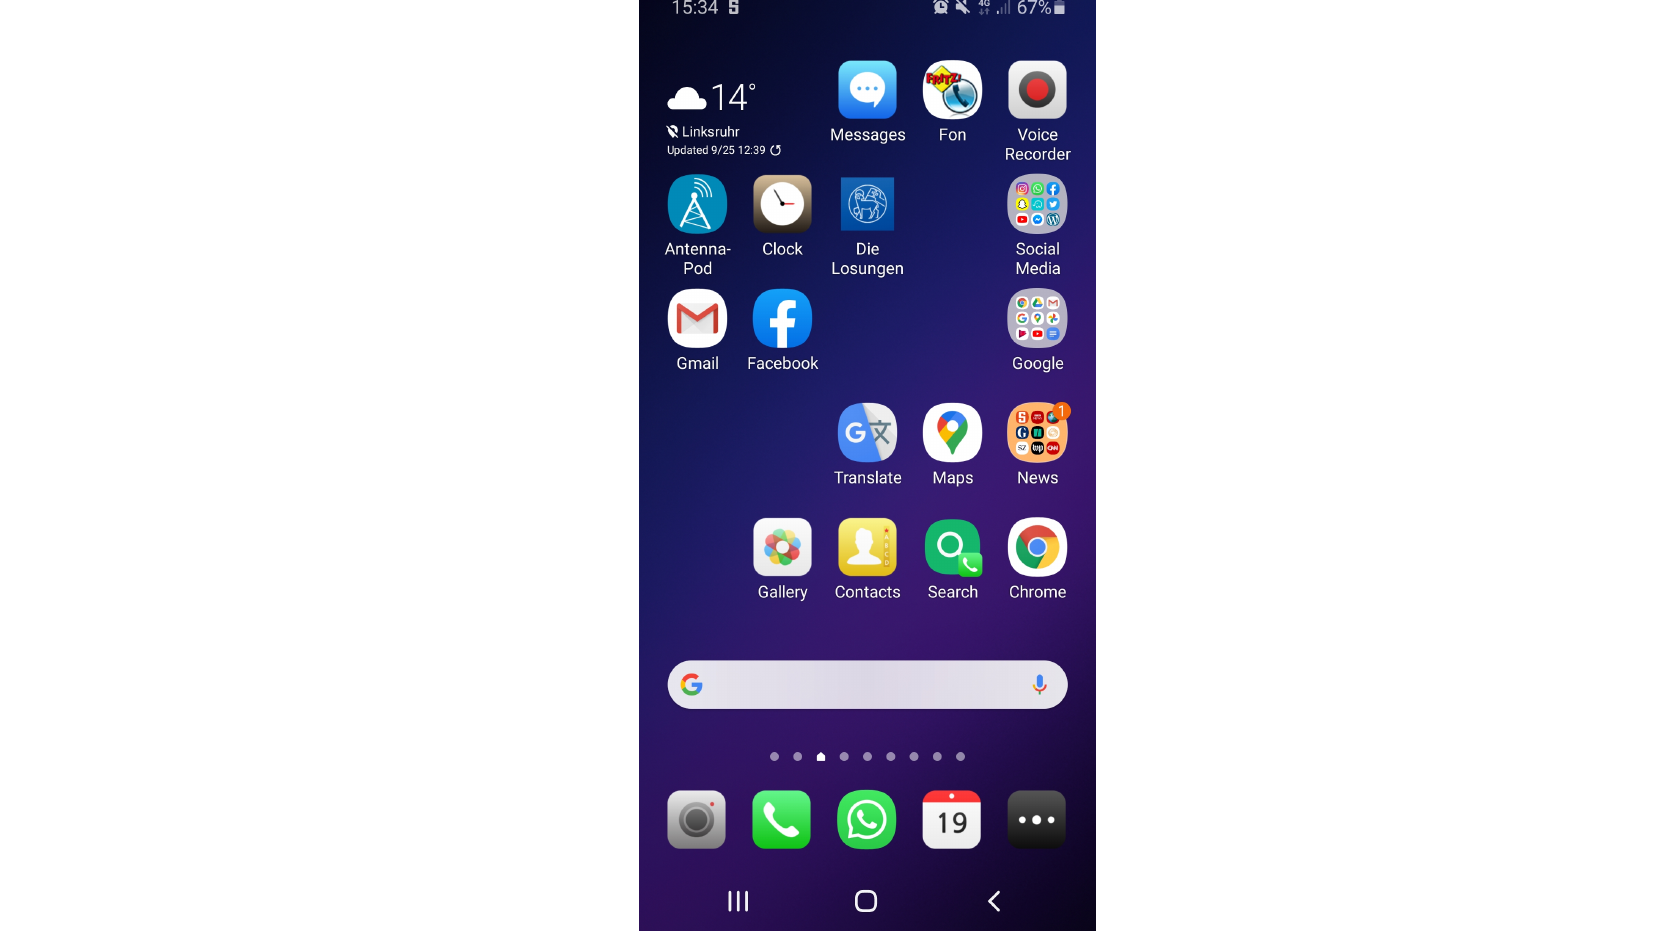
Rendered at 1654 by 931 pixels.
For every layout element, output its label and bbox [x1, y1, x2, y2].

picture [639, 0, 1096, 931]
